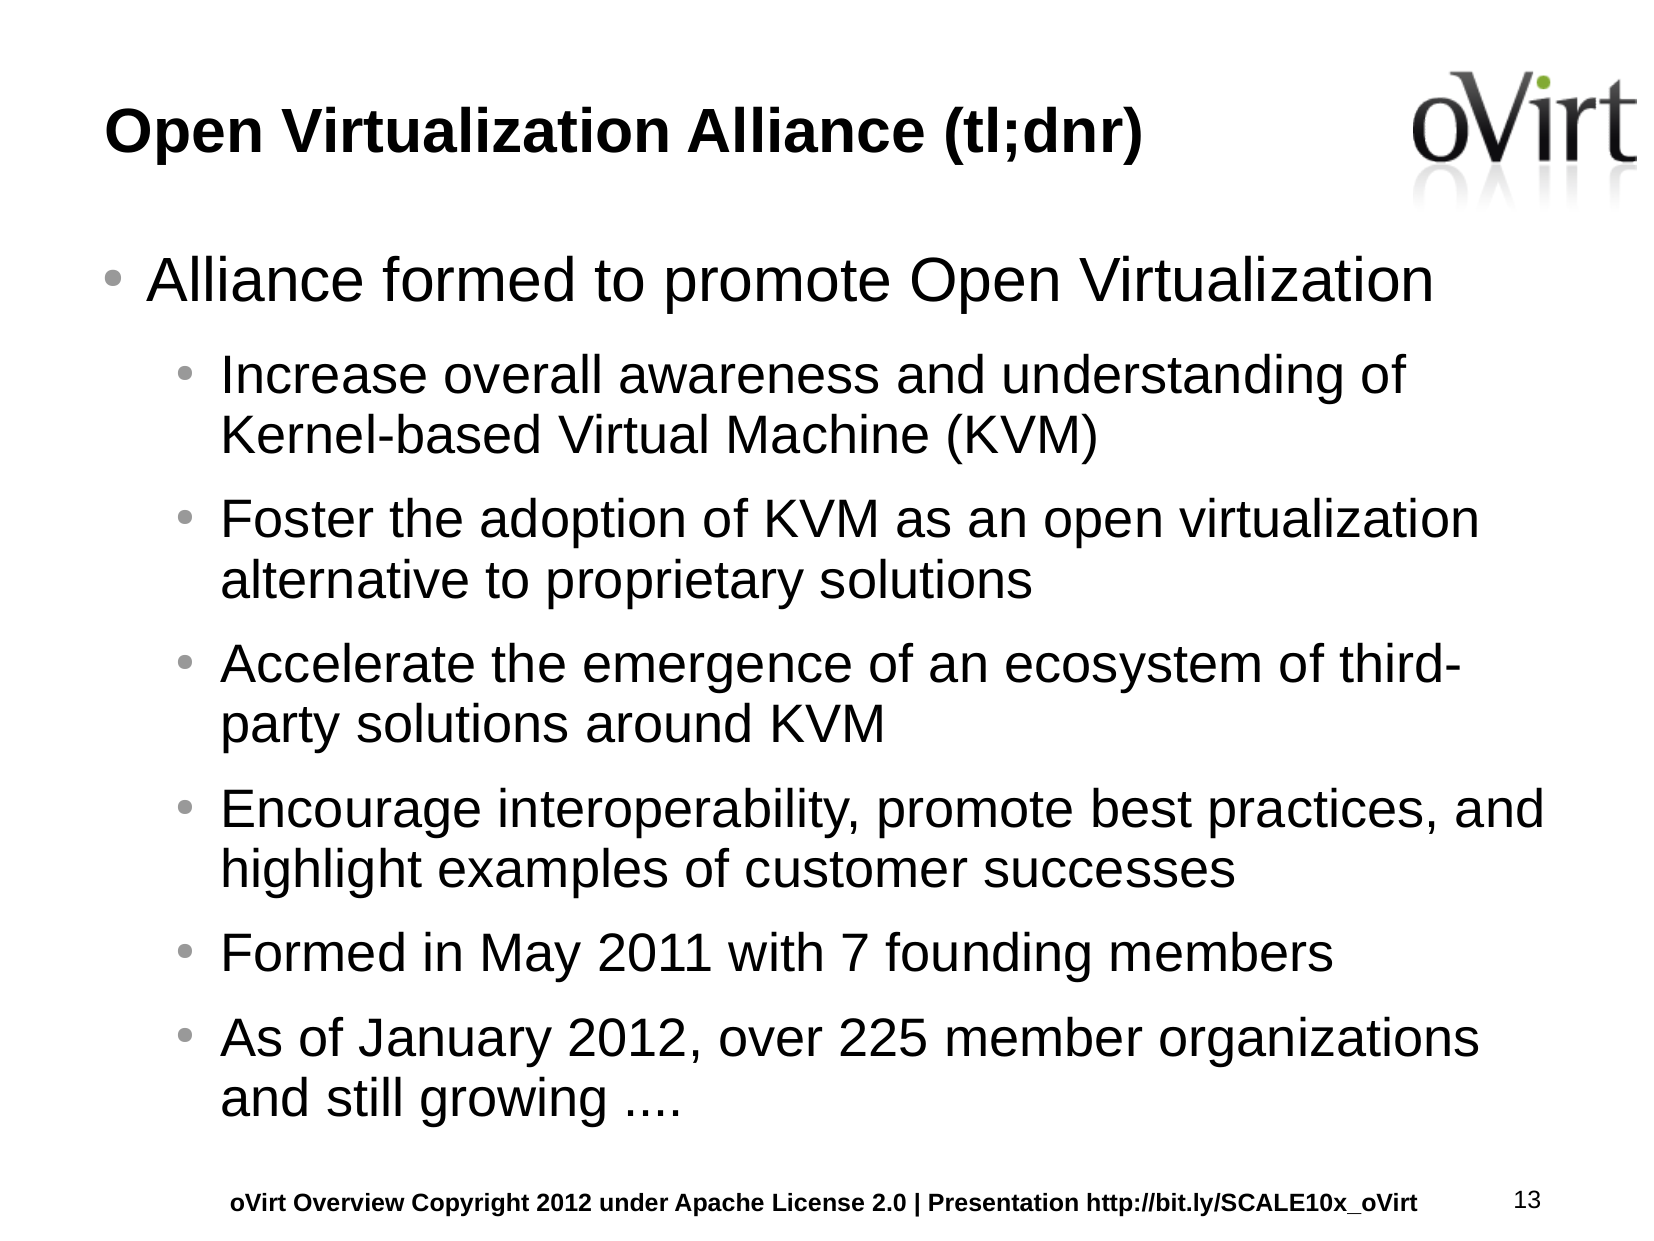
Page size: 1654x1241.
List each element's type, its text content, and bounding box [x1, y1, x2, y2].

list Alliance formed to promote Open Virtualization Increase overall awareness and understanding of Kernel-based Virtual Machine (KVM) Foster the adoption of KVM as an open virtualization alternative to proprietary solutions Accelerate the emergence of an ecosystem of third-party solutions around KVM Encourage interoperability, promote best practices, and highlight examples of customer successes Formed in May 2011 with 7 founding members As of January 2012, over 225 member organizations and still growing .... [86, 244, 1576, 1129]
title Open Virtualization Alliance (tl;dnr) [82, 37, 1303, 226]
picture [1413, 63, 1637, 212]
